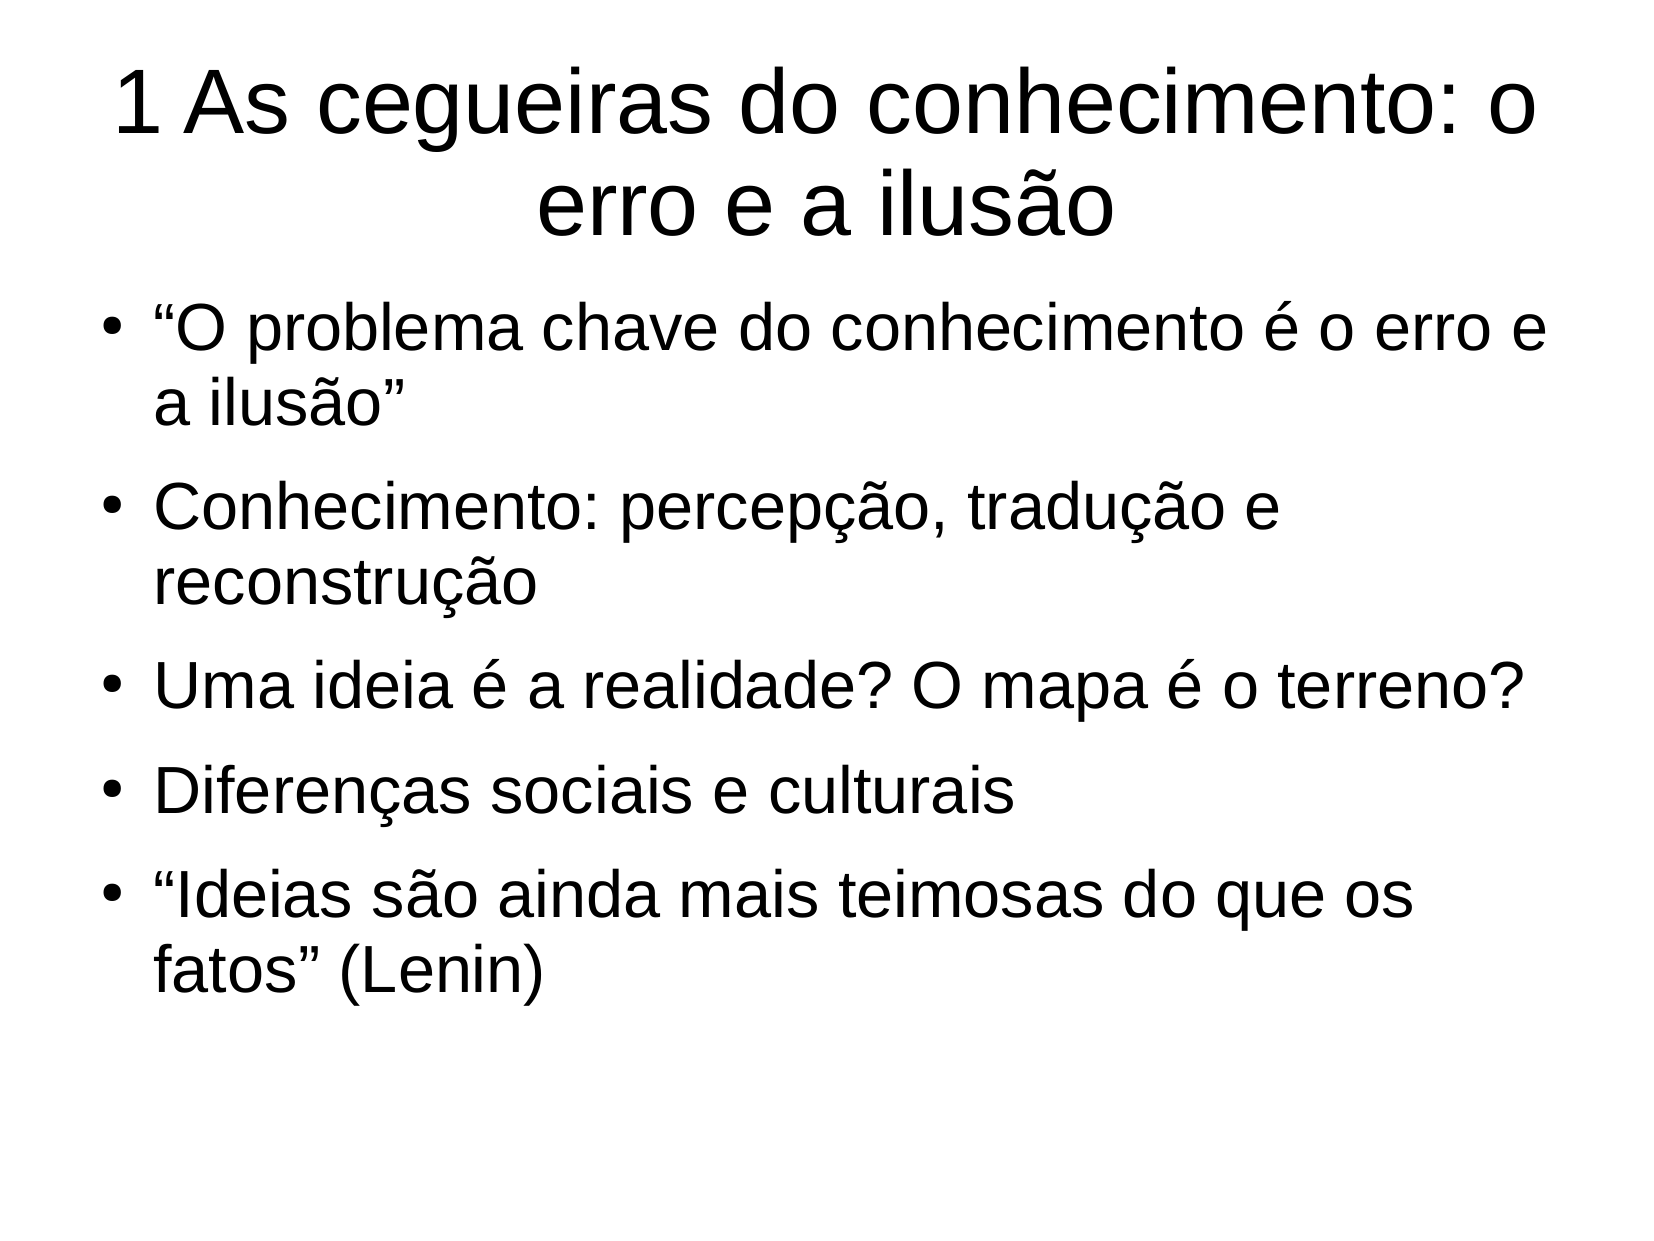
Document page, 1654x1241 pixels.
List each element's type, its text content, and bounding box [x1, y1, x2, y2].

title 1 As cegueiras do conhecimento: o erro e a ilusão [82, 49, 1571, 257]
list “O problema chave do conhecimento é o erro e a ilusão” Conhecimento: percepção, tradução e reconstrução Uma ideia é a realidade? O mapa é o terreno? Diferenças sociais e culturais “Ideias são ainda mais teimosas do que os fatos” (Lenin) [82, 290, 1571, 1010]
